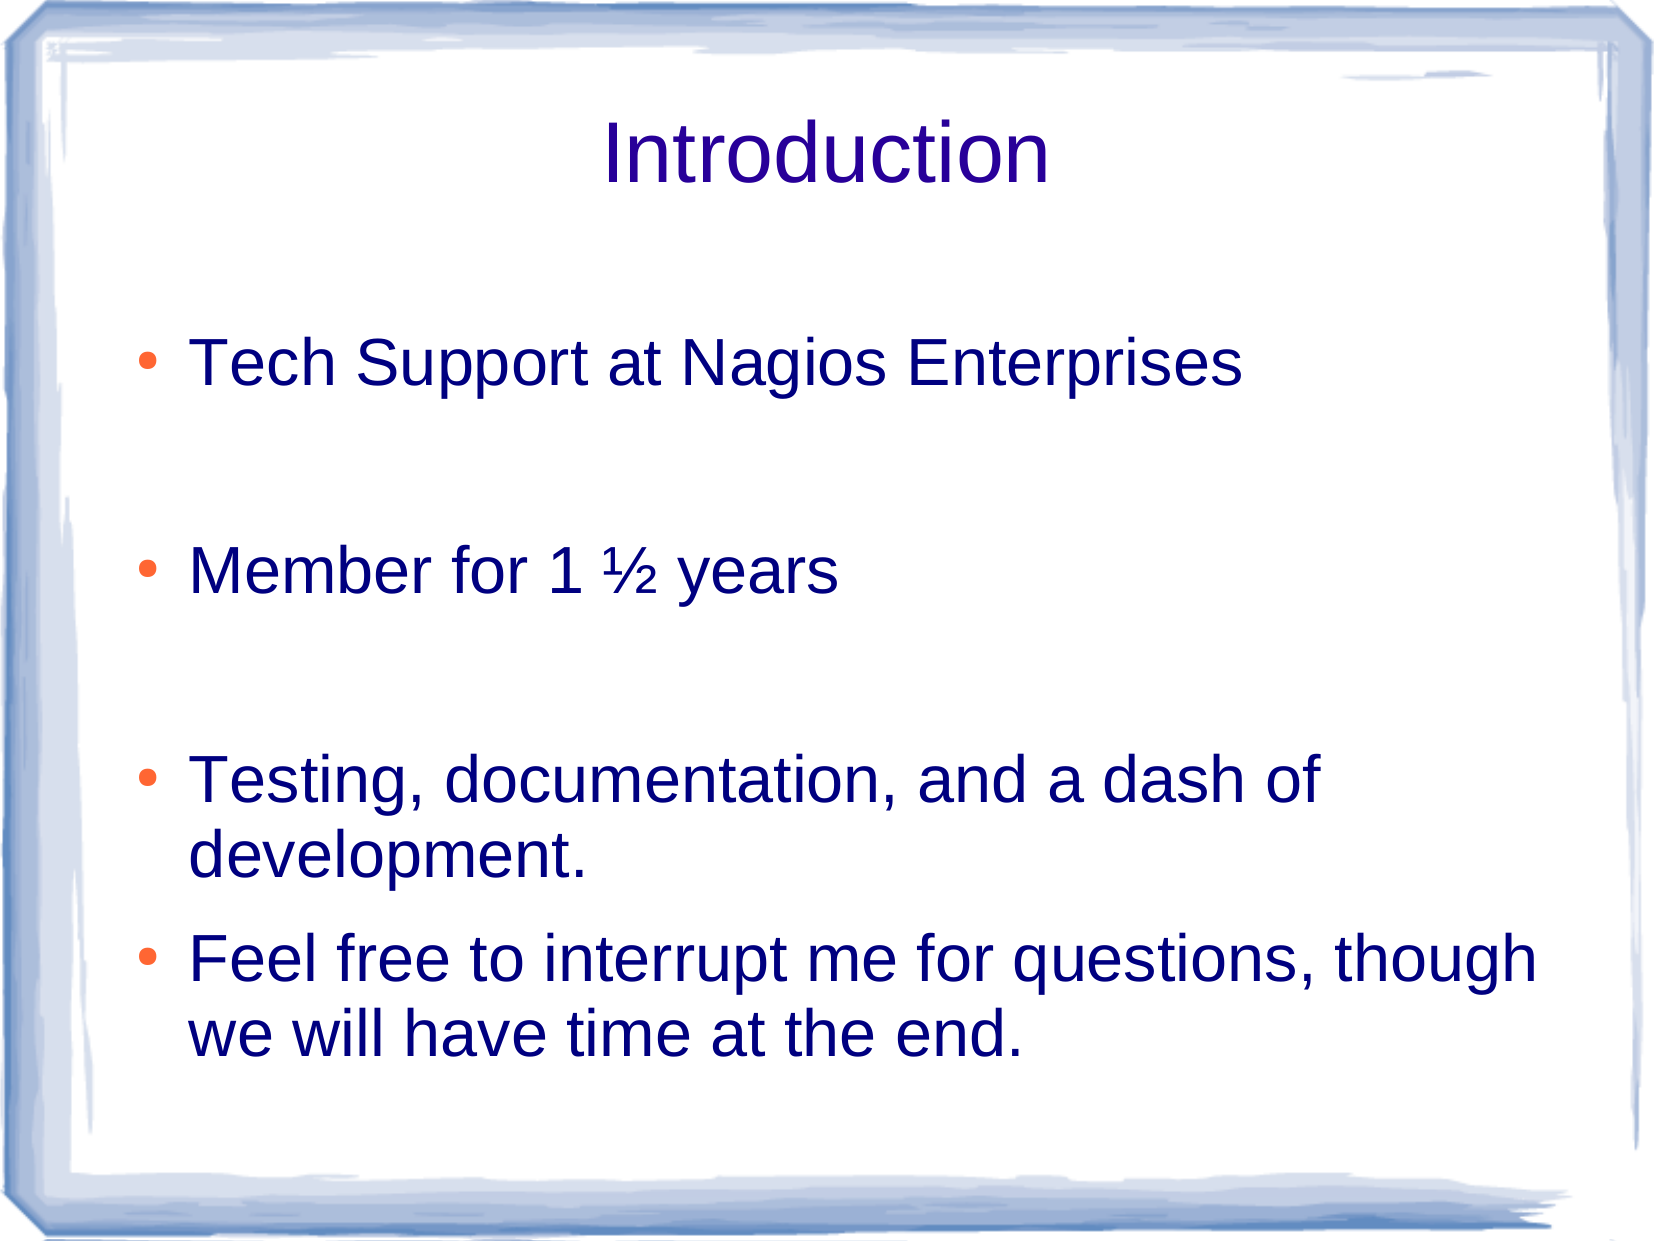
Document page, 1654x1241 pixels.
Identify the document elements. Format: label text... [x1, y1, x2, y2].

picture [0, 0, 1654, 1241]
title Introduction [82, 49, 1571, 257]
list Tech Support at Nagios Enterprises Member for 1 ½ years Testing, documentation, and a dash of development. Feel free to interrupt me for questions, though we will have time at the end. [118, 324, 1571, 1071]
